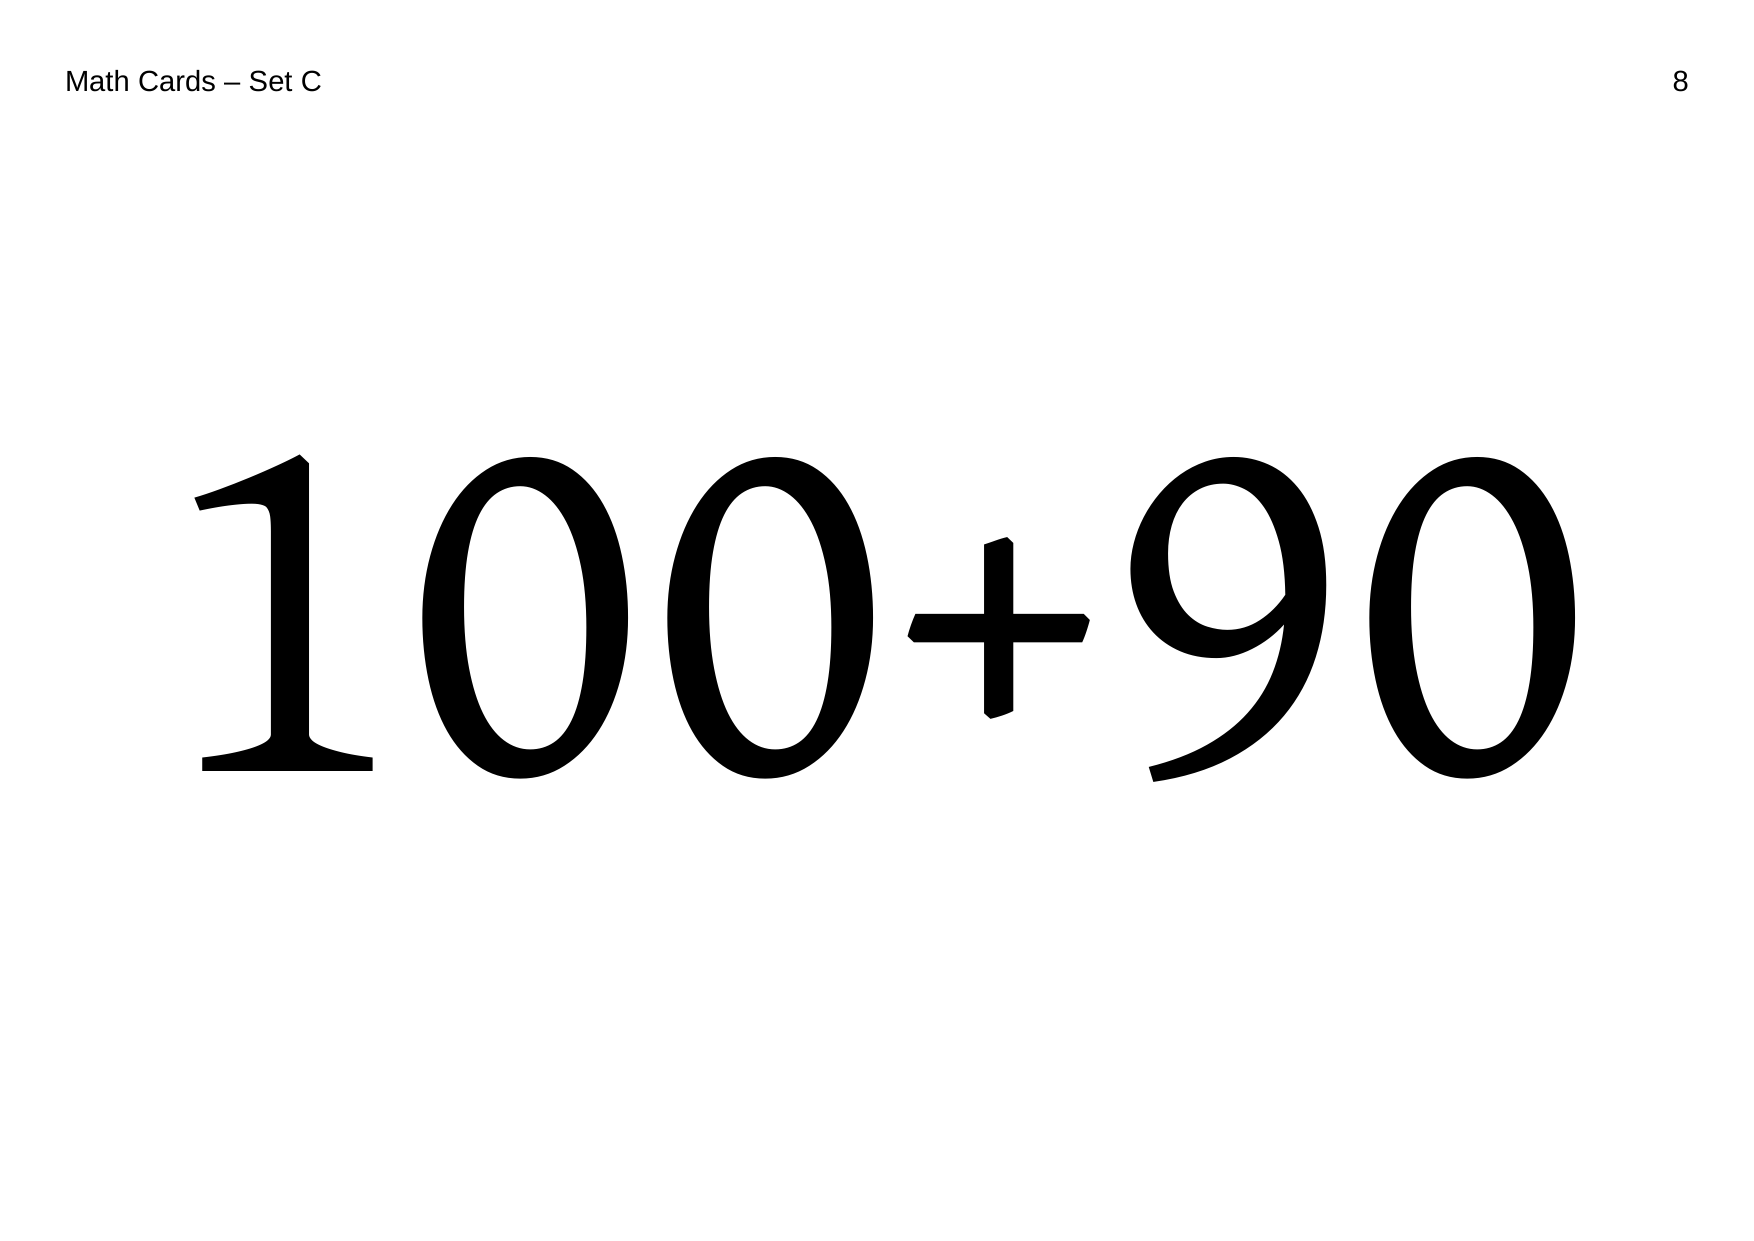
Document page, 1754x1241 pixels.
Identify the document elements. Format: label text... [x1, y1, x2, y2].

text_box Math Cards – Set C [59, 59, 329, 104]
text_box 8 [1666, 59, 1695, 104]
text_box 100+90 [153, 318, 1601, 922]
